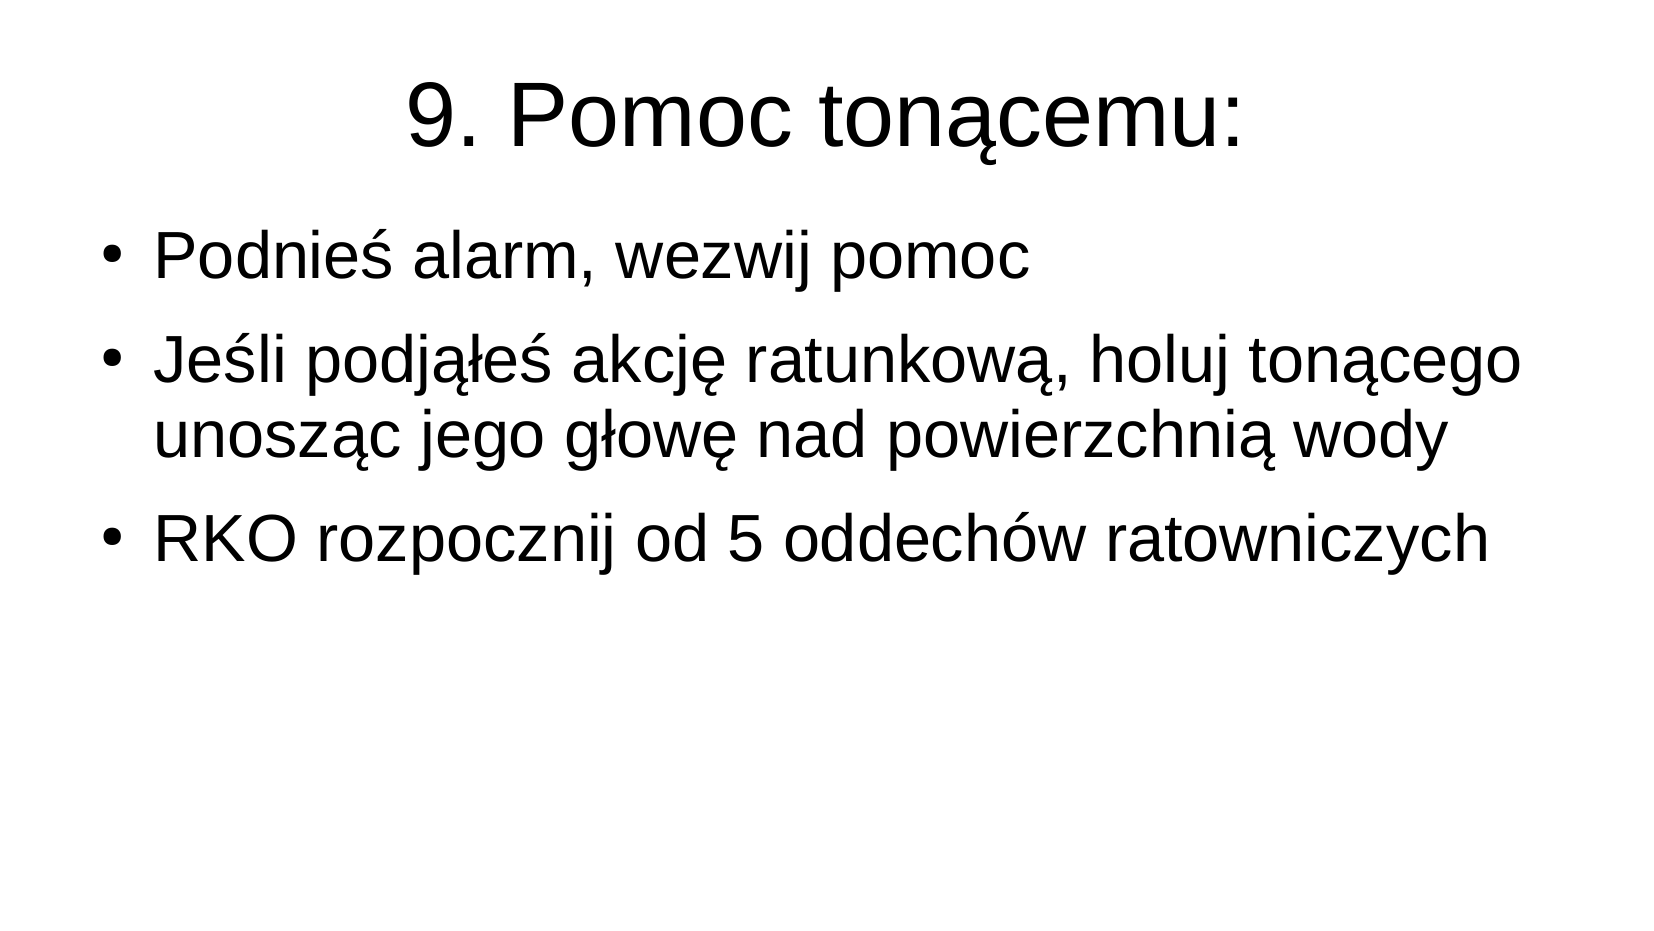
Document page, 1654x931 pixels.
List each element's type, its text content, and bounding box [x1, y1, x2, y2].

list Podnieś alarm, wezwij pomoc Jeśli podjąłeś akcję ratunkową, holuj tonącego unosząc jego głowę nad powierzchnią wody RKO rozpocznij od 5 oddechów ratowniczych [82, 217, 1571, 758]
title 9. Pomoc tonącemu: [82, 37, 1571, 193]
